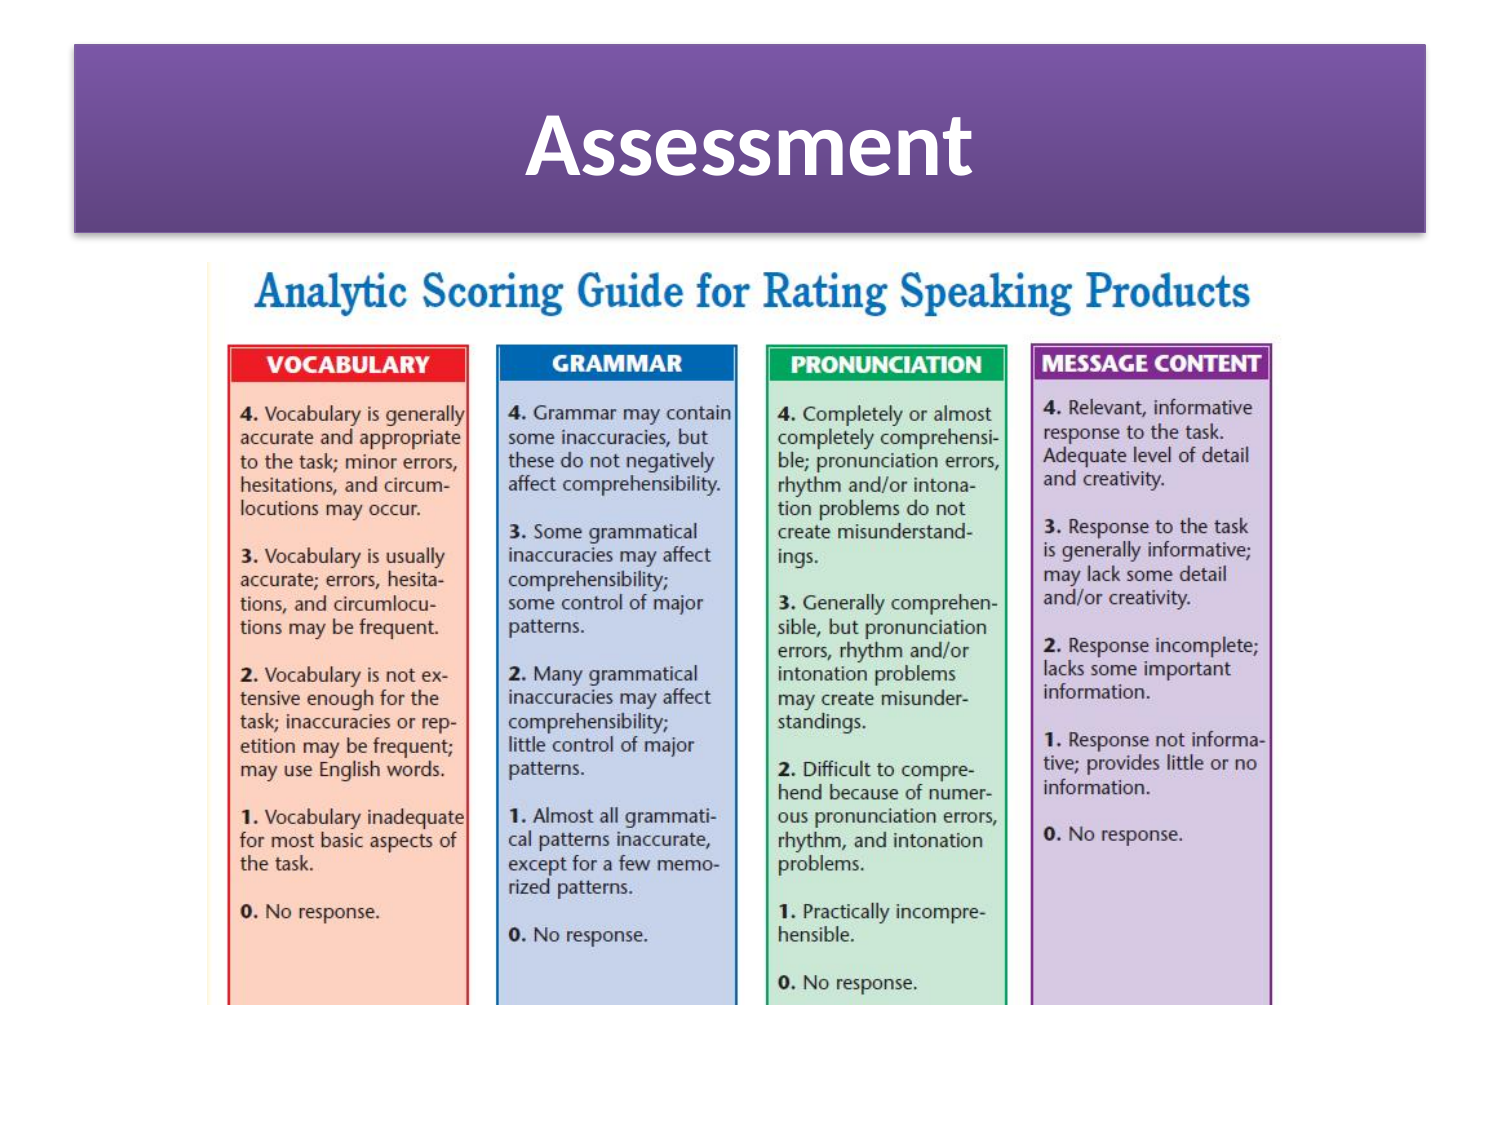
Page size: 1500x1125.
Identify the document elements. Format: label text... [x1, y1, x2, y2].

picture [207, 262, 1293, 1005]
title Assessment [75, 45, 1425, 233]
